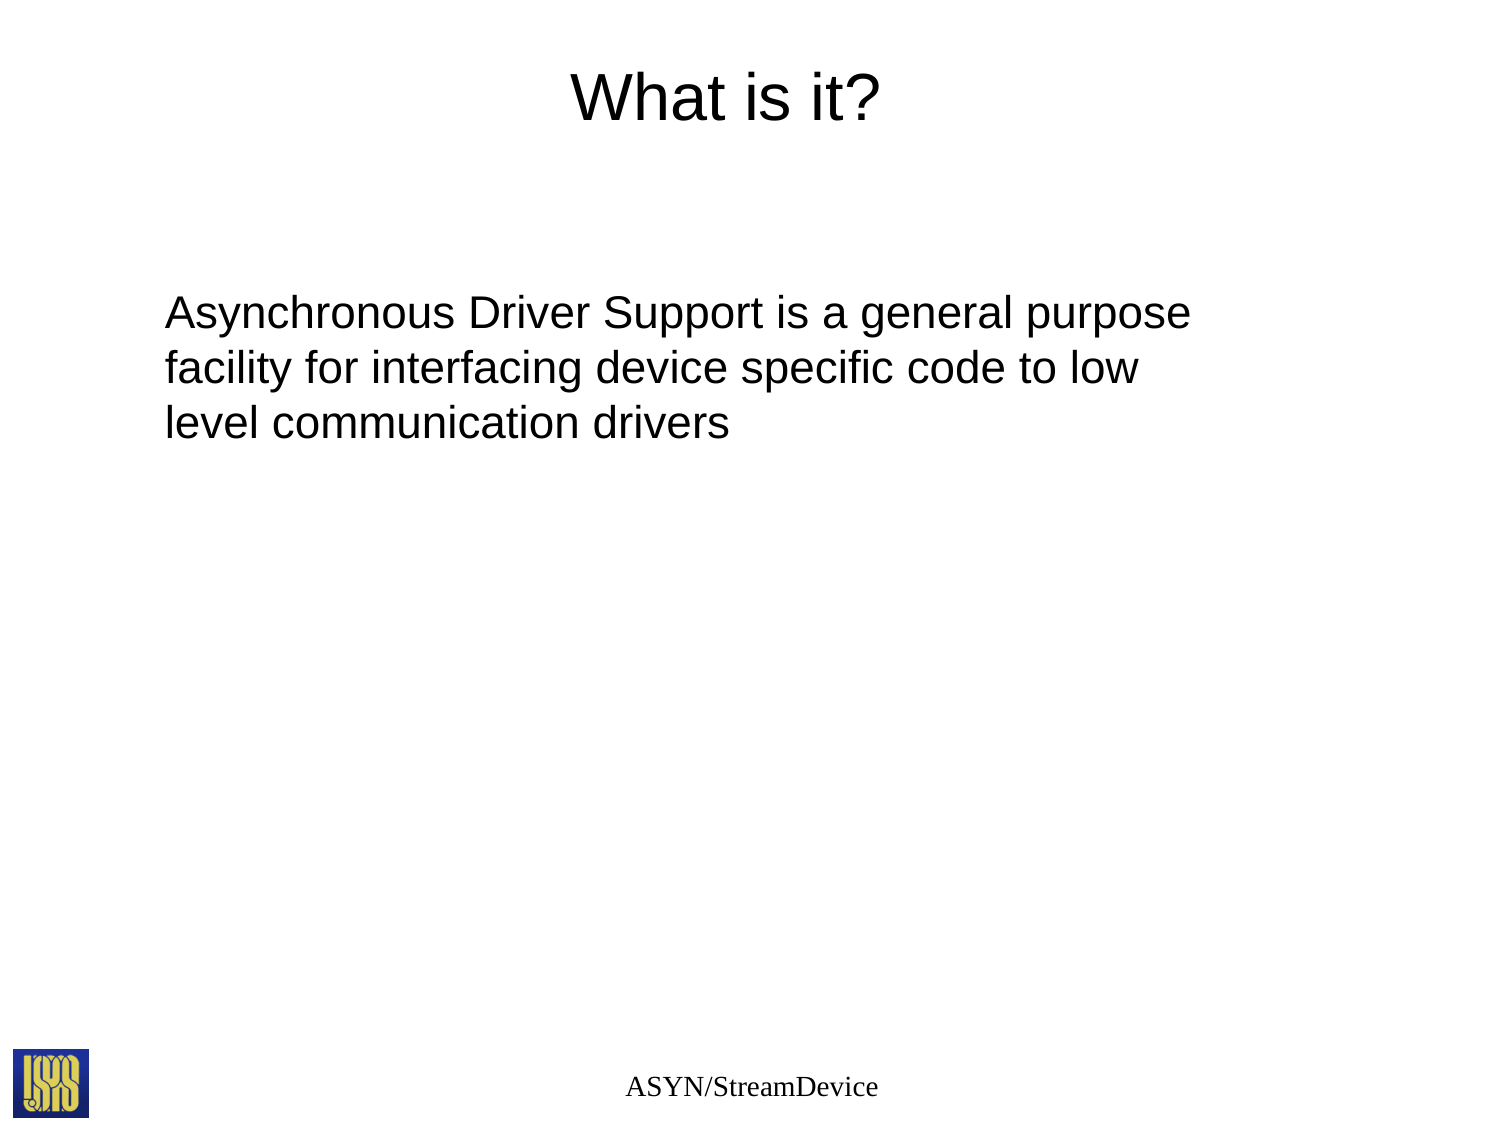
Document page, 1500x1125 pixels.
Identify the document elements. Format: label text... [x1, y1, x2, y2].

text_box Asynchronous Driver Support is a general purpose facility for interfacing device specific code to low level communication drivers [150, 275, 1248, 456]
title What is it? [55, 54, 1361, 142]
picture [13, 1049, 89, 1118]
